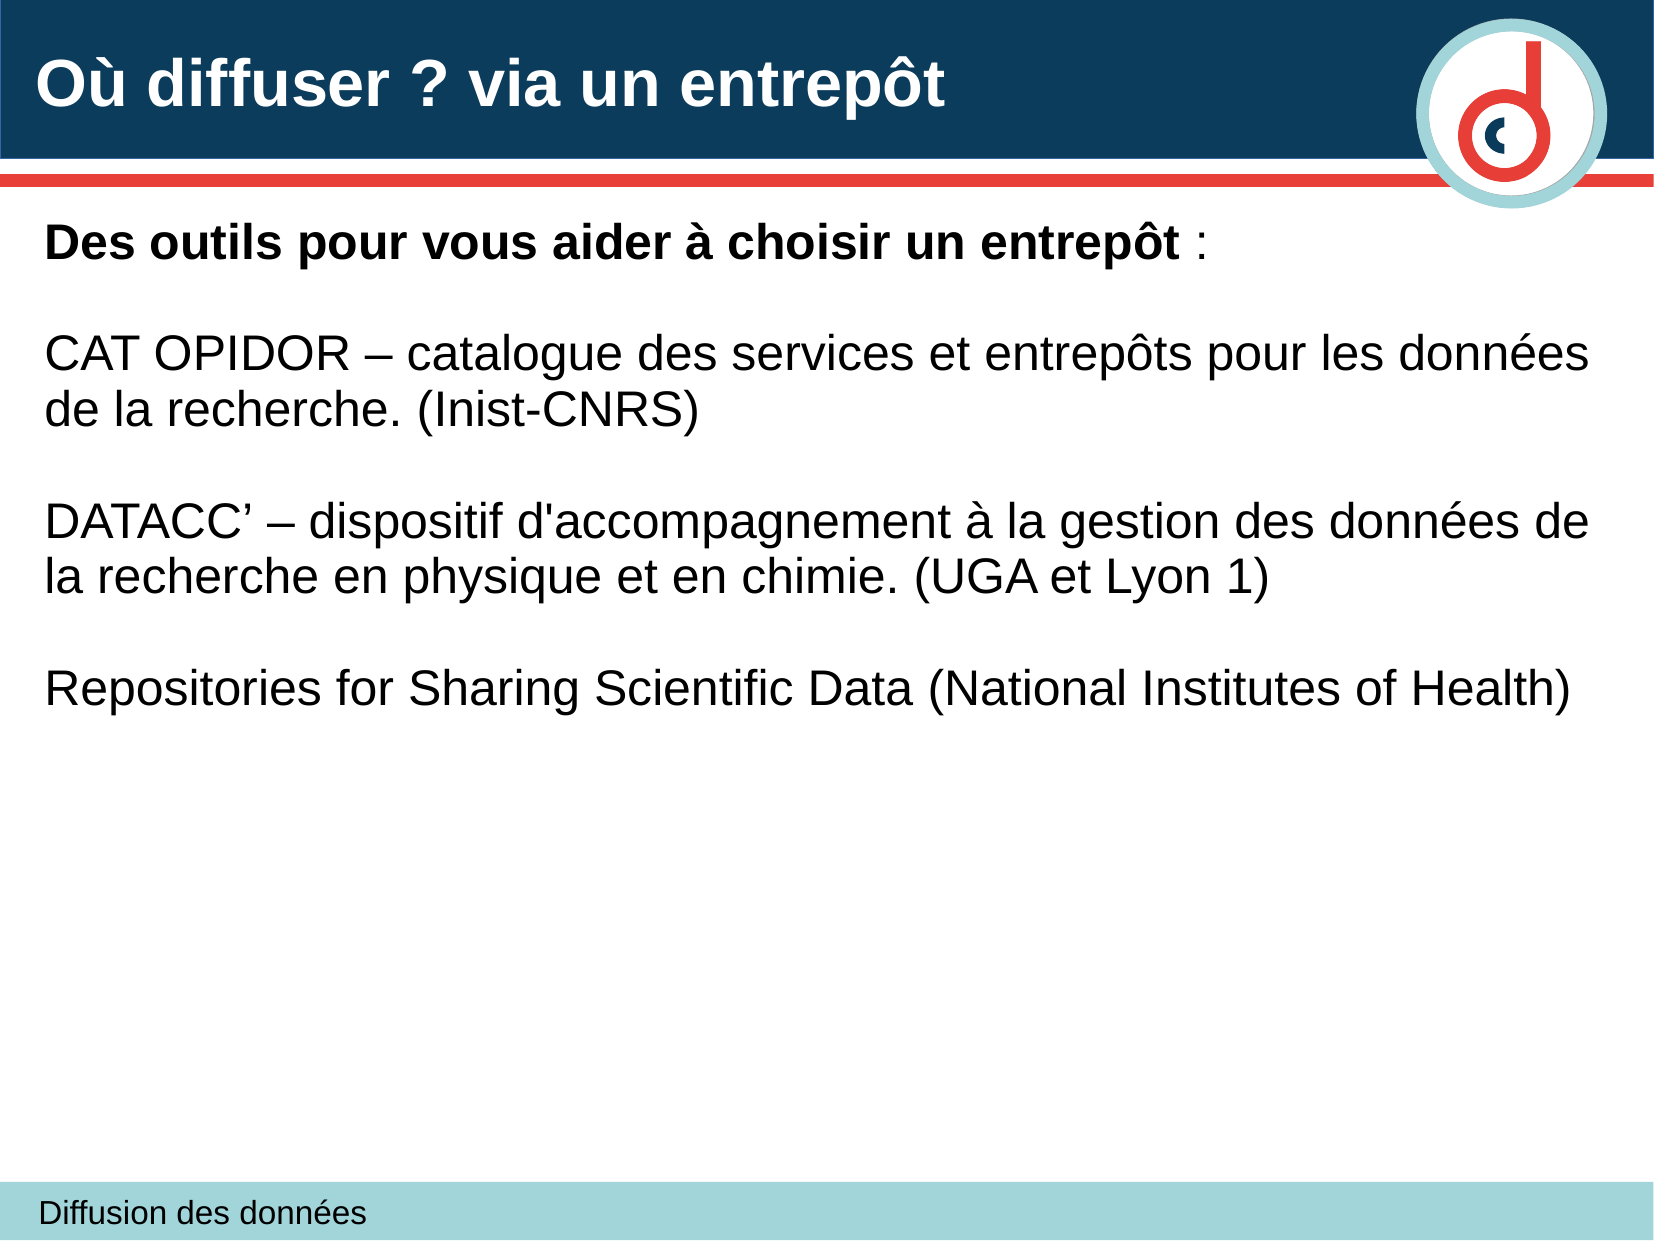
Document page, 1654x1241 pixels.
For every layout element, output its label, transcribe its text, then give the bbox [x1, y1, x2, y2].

text_box Des outils pour vous aider à choisir un entrepôt : CAT OPIDOR – catalogue des services et entrepôts pour les données de la recherche. (Inist-CNRS) DATACC’ – dispositif d'accompagnement à la gestion des données de la recherche en physique et en chimie. (UGA et Lyon 1) Repositories for Sharing Scientific Data (National Institutes of Health) [29, 206, 1625, 1164]
title Où diffuser ? via un entrepôt [35, 11, 1430, 159]
text_box Diffusion des données [23, 1187, 621, 1241]
